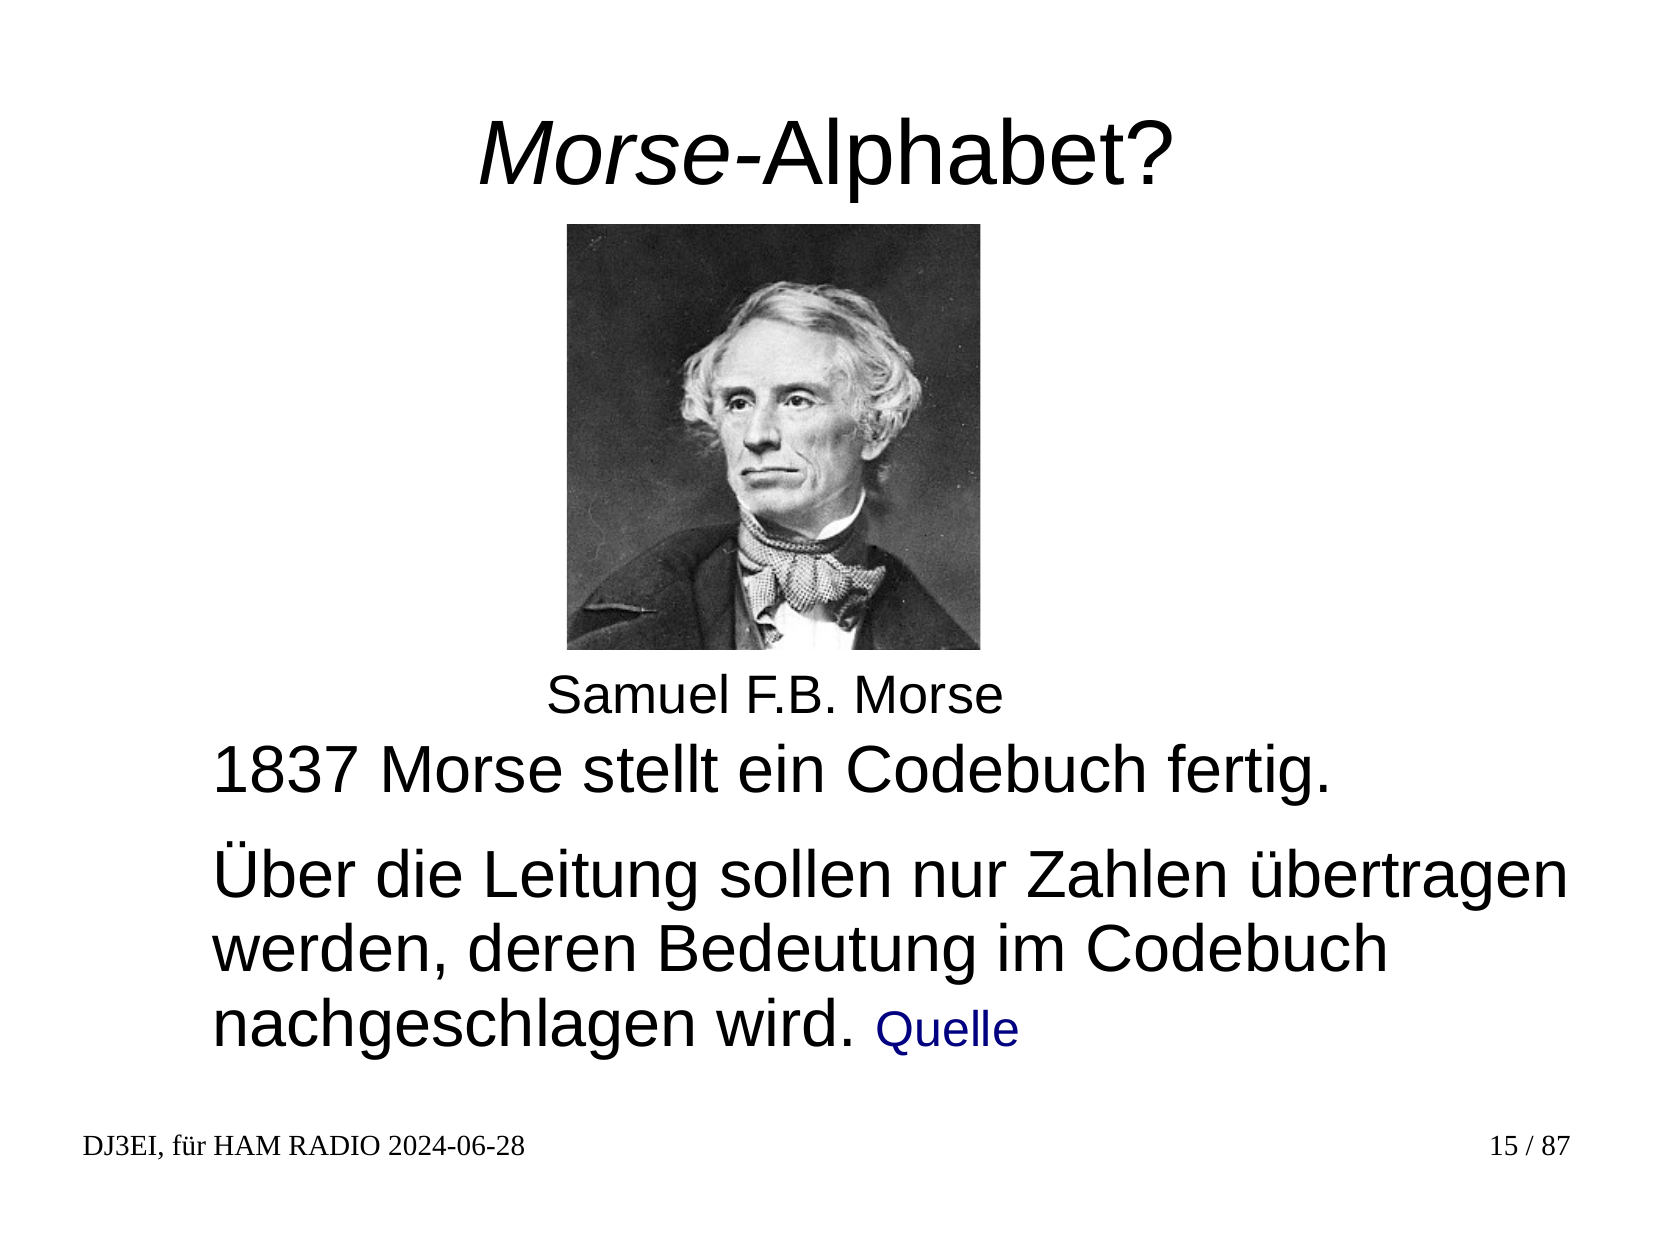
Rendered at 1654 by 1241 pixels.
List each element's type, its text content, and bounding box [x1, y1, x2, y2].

text_box Samuel F.B. Morse [531, 656, 1020, 733]
title Morse-Alphabet? [82, 49, 1571, 257]
list 1837 Morse stellt ein Codebuch fertig. Über die Leitung sollen nur Zahlen übertragen werden, deren Bedeutung im Codebuch nachgeschlagen wird. Quelle [212, 732, 1607, 1075]
picture [566, 224, 981, 650]
